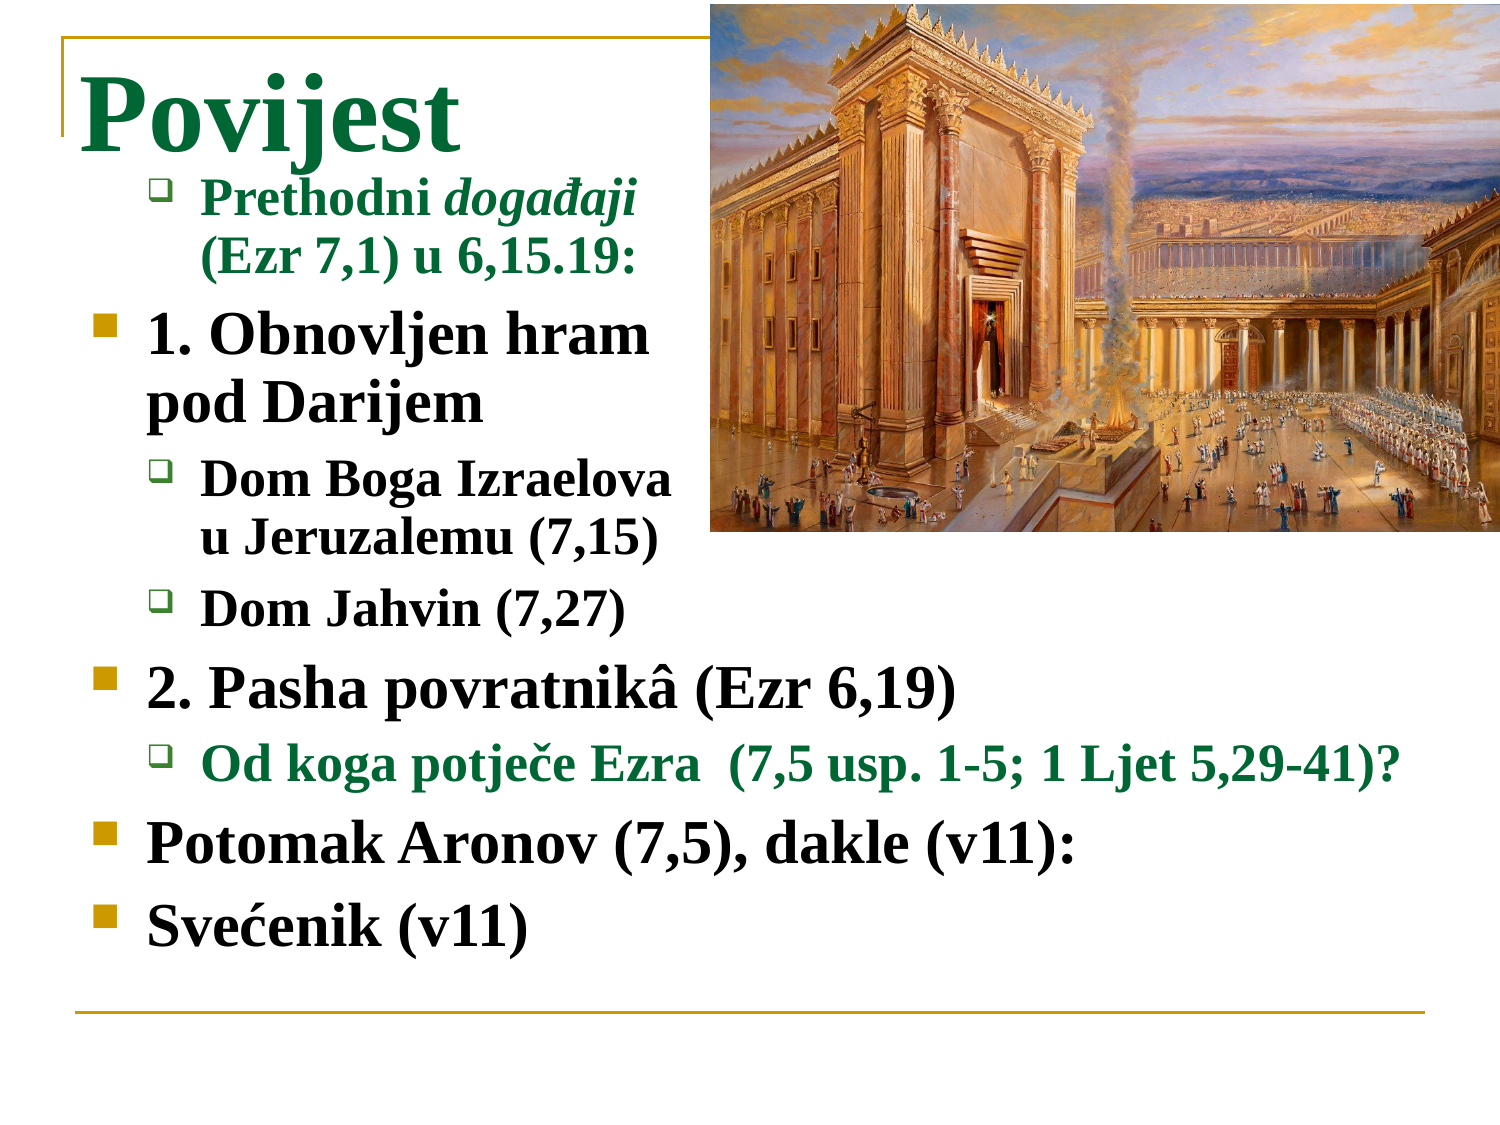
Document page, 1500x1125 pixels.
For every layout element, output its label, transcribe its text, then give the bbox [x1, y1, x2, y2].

picture [710, 4, 1500, 532]
list Prethodni događaji (Ezr 7,1) u 6,15.19: 1. Obnovljen hram pod Darijem Dom Boga Izraelova u Jeruzalemu (7,15) Dom Jahvin (7,27) 2. Pasha povratnikâ (Ezr 6,19) Od koga potječe Ezra (7,5 usp. 1-5; 1 Ljet 5,29-41)? Potomak Aronov (7,5), dakle (v11): Svećenik (v11) [75, 160, 1426, 1006]
title Povijest [64, 31, 710, 218]
